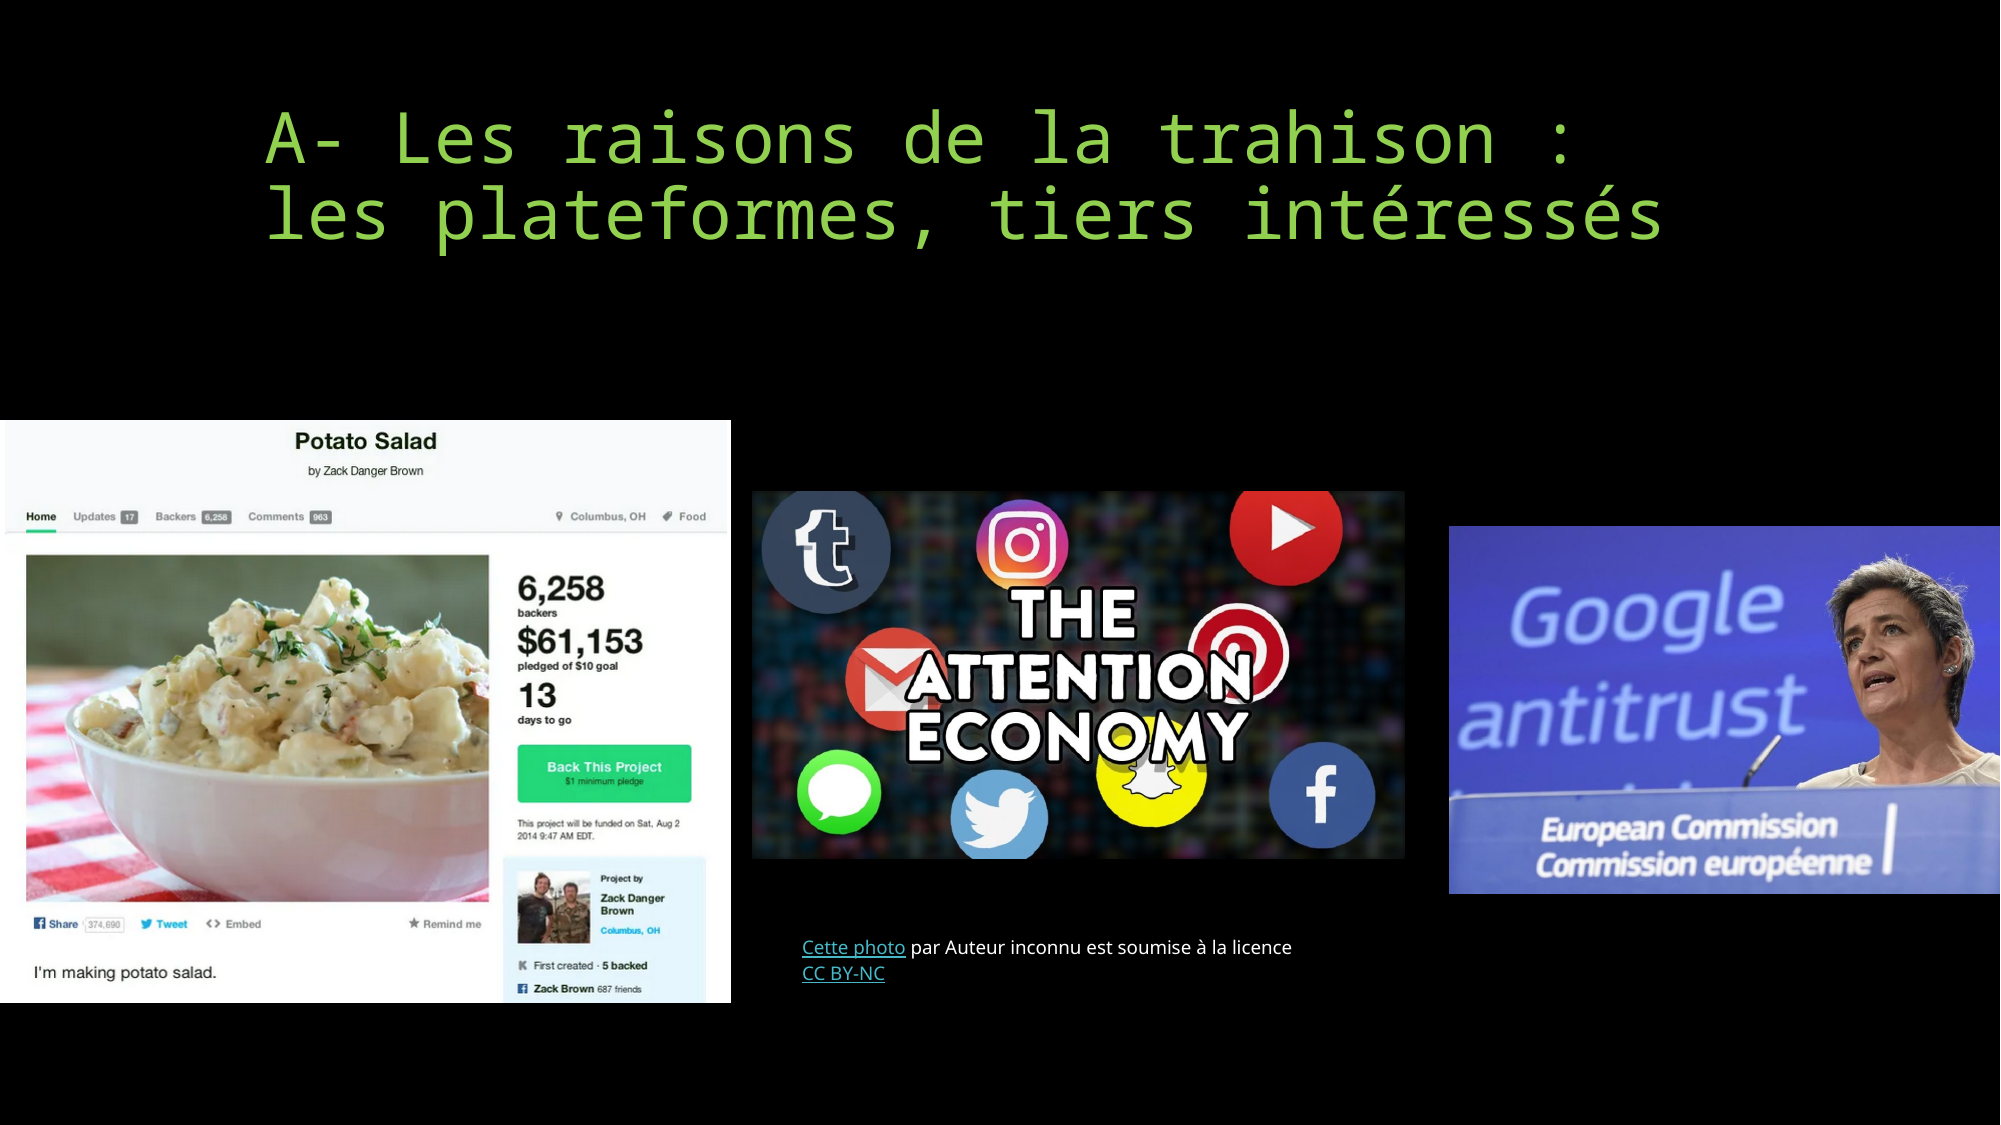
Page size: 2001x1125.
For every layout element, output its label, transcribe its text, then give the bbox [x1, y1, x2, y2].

picture [752, 491, 1405, 859]
picture [1449, 526, 2000, 894]
picture [0, 420, 731, 1003]
text_box Cette photo par Auteur inconnu est soumise à la licence CC BY-NC [787, 928, 1372, 995]
title A- Les raisons de la trahison : les plateformes, tiers intéressés [249, 75, 1750, 263]
